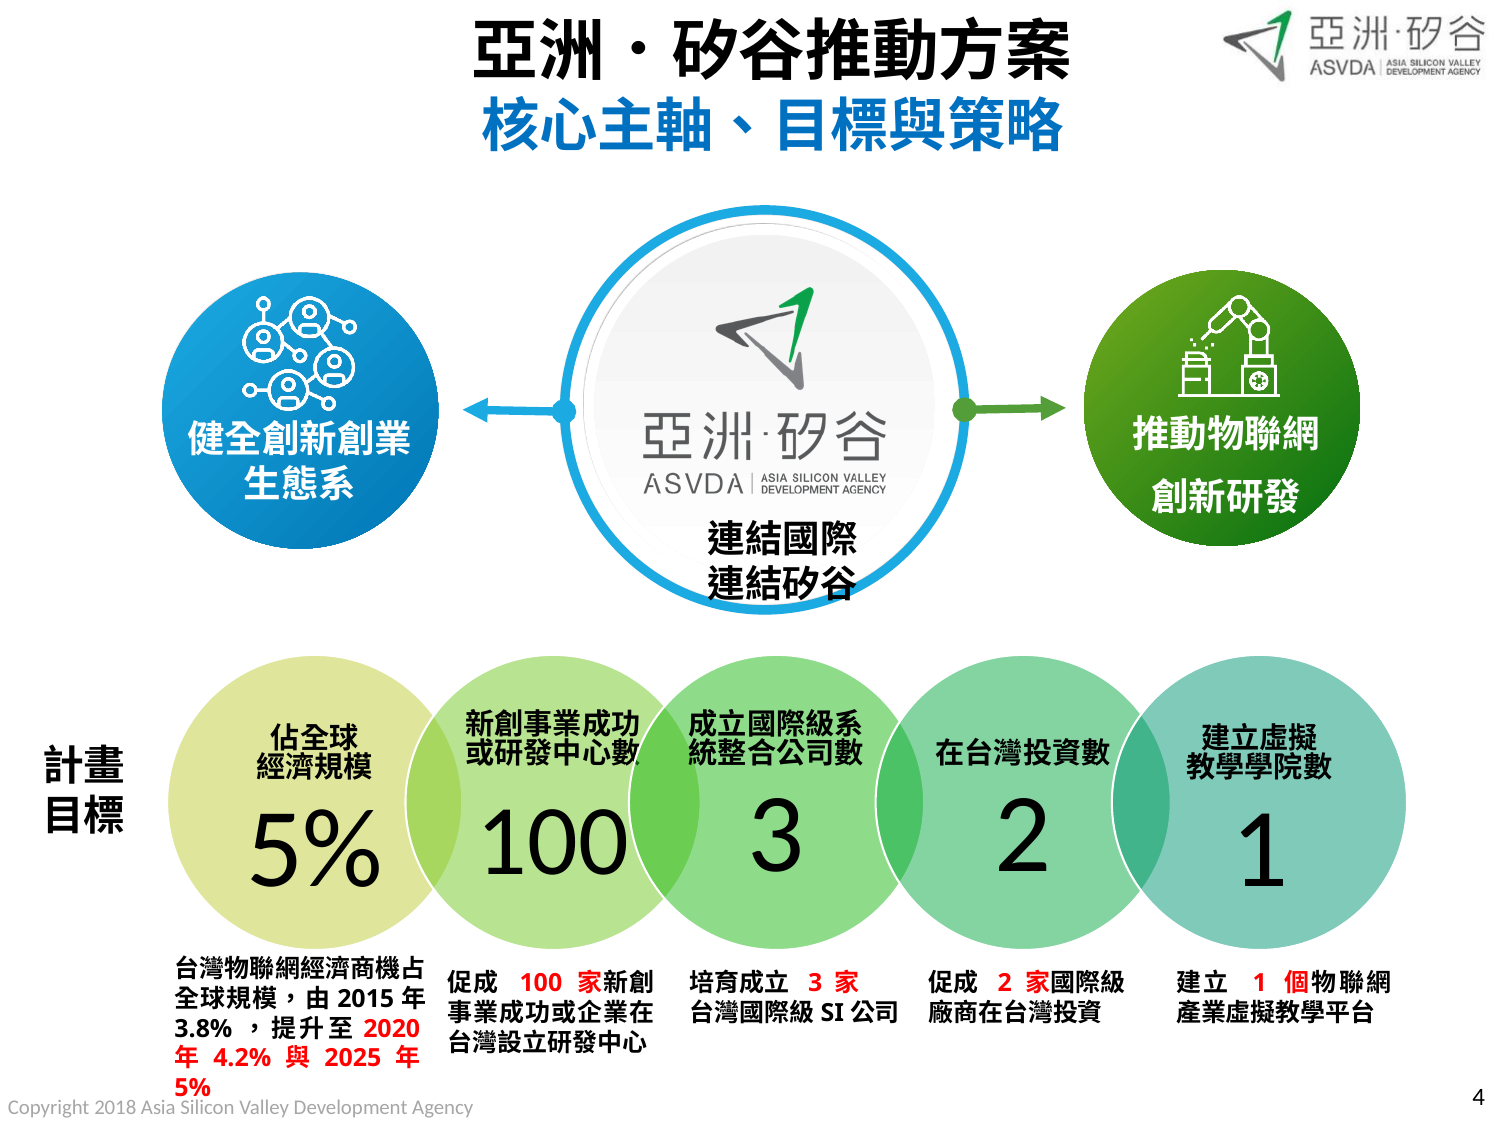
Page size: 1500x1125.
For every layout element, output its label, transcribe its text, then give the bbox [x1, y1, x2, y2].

text_box [583, 223, 946, 572]
text_box 成立國際級系統整合公司數 3 [628, 658, 900, 951]
text_box [1084, 270, 1360, 424]
title 亞洲．矽谷推動方案 核心主軸、目標與策略 [66, 27, 1478, 139]
text_box 建立 1 個物聯網產業虛擬教學平台 [1161, 959, 1407, 1034]
text_box 佔全球 經濟規模 5% [168, 654, 434, 944]
picture [643, 287, 886, 494]
text_box 健全創新創業生態系 [162, 408, 437, 513]
text_box 培育成立 3 家 台灣國際級SI公司 [674, 959, 913, 1034]
text_box [162, 272, 439, 430]
text_box [207, 513, 393, 549]
text_box 台灣物聯網經濟商機占全球規模，由2015年 3.8%，提升至2020年4.2%與2025年5% [159, 944, 441, 1110]
text_box 促成 2 家國際級廠商在台灣投資 [913, 959, 1141, 1034]
text_box [1150, 526, 1294, 546]
text_box 建立虛擬 教學學院數 1 [1111, 654, 1408, 951]
picture [1213, 0, 1500, 98]
text_box 連結國際 連結矽谷 [693, 508, 873, 658]
slide_number <編號> [1162, 1065, 1500, 1125]
picture [1178, 295, 1280, 397]
text_box 推動物聯網 創新研發 [1085, 402, 1367, 526]
text_box 在台灣投資數 2 [875, 654, 1141, 951]
text_box 新創事業成功 或研發中心數 100 [405, 654, 664, 951]
picture [242, 296, 357, 411]
text_box 計畫 目標 [0, 731, 168, 847]
text_box 促成 100 家新創事業成功或企業在台灣設立研發中心 [432, 959, 670, 1064]
